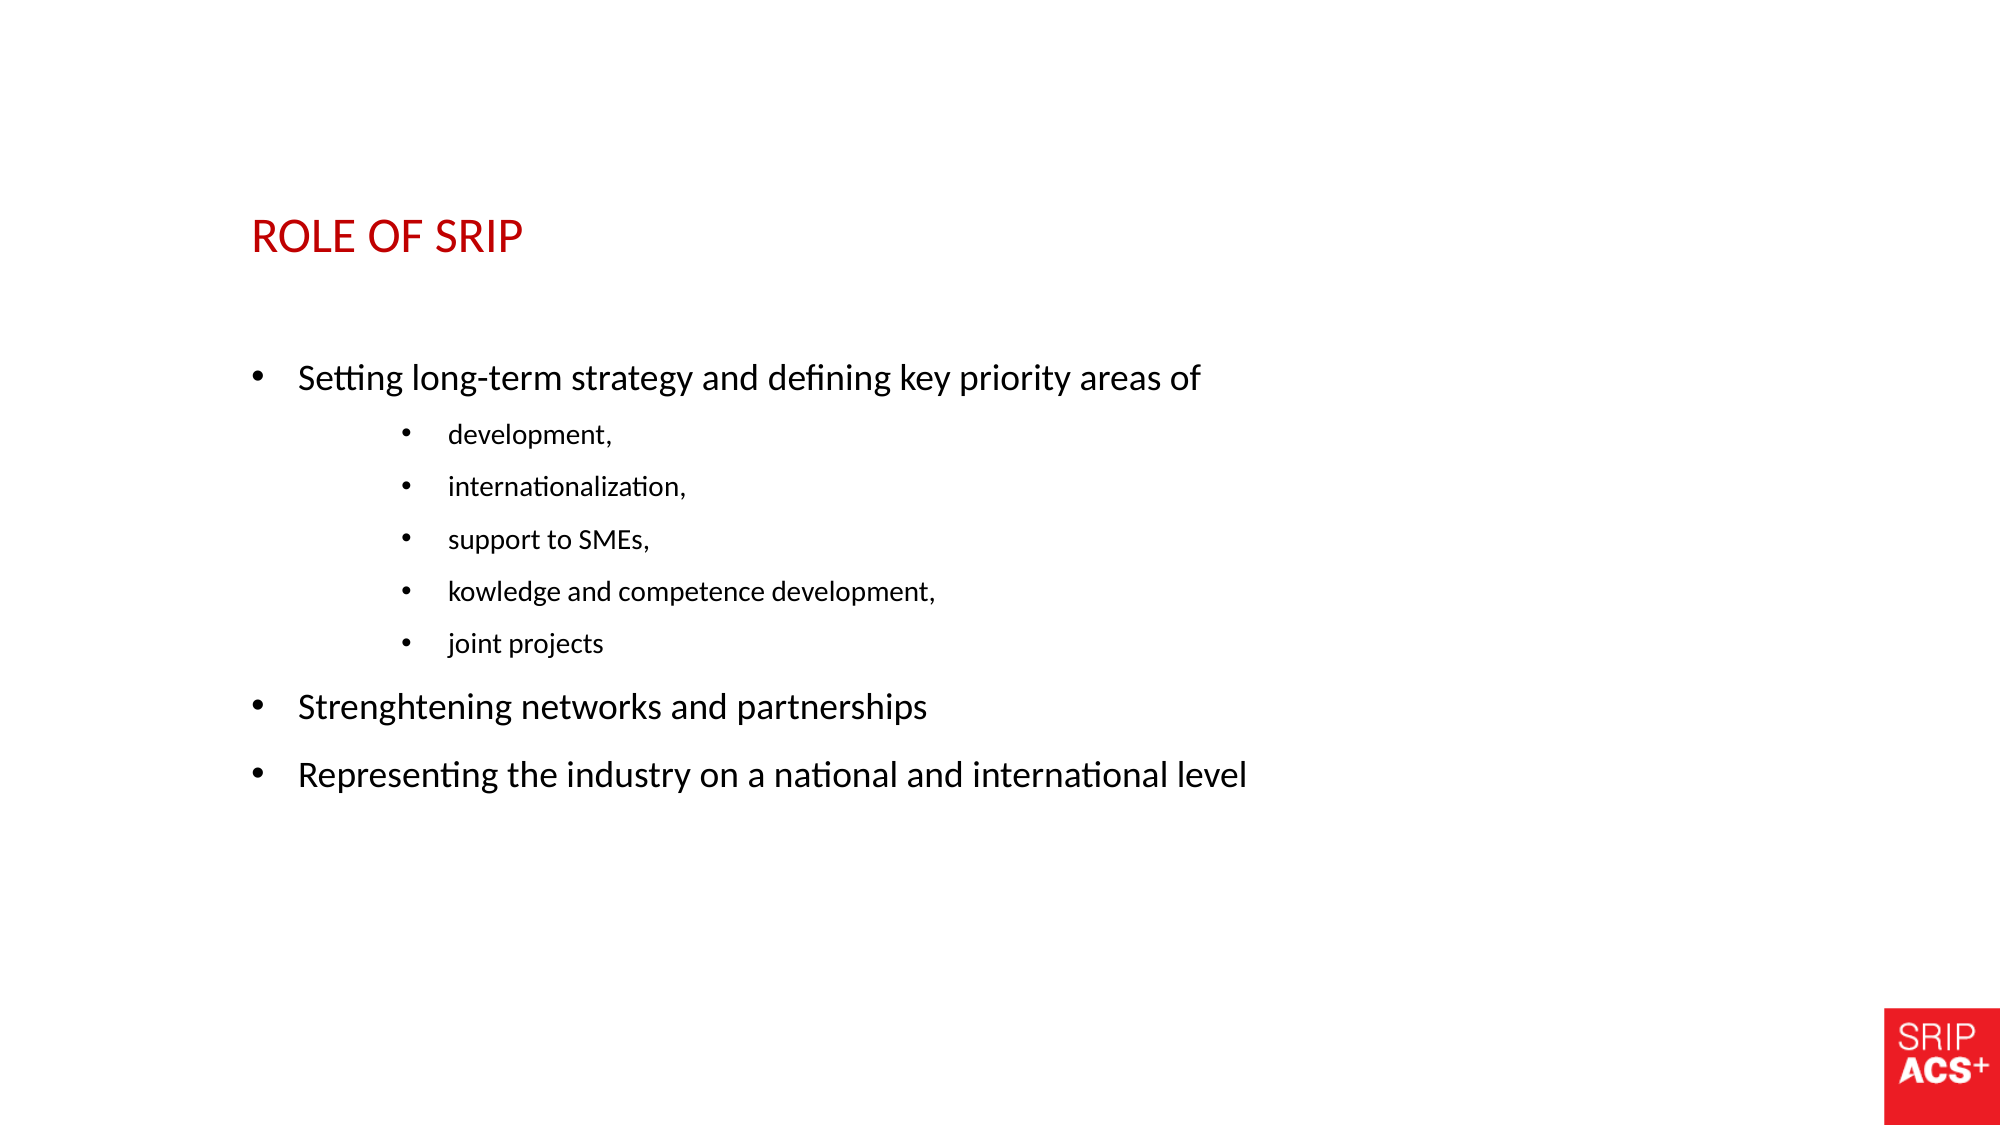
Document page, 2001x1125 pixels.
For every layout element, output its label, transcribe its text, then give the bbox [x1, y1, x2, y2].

text_box ROLE OF SRIP Setting long-term strategy and defining key priority areas of development, internationalization, support to SMEs, kowledge and competence development, joint projects Strenghtening networks and partnerships Representing the industry on a national and international level [236, 165, 1882, 1006]
picture [1882, 1006, 2000, 1125]
